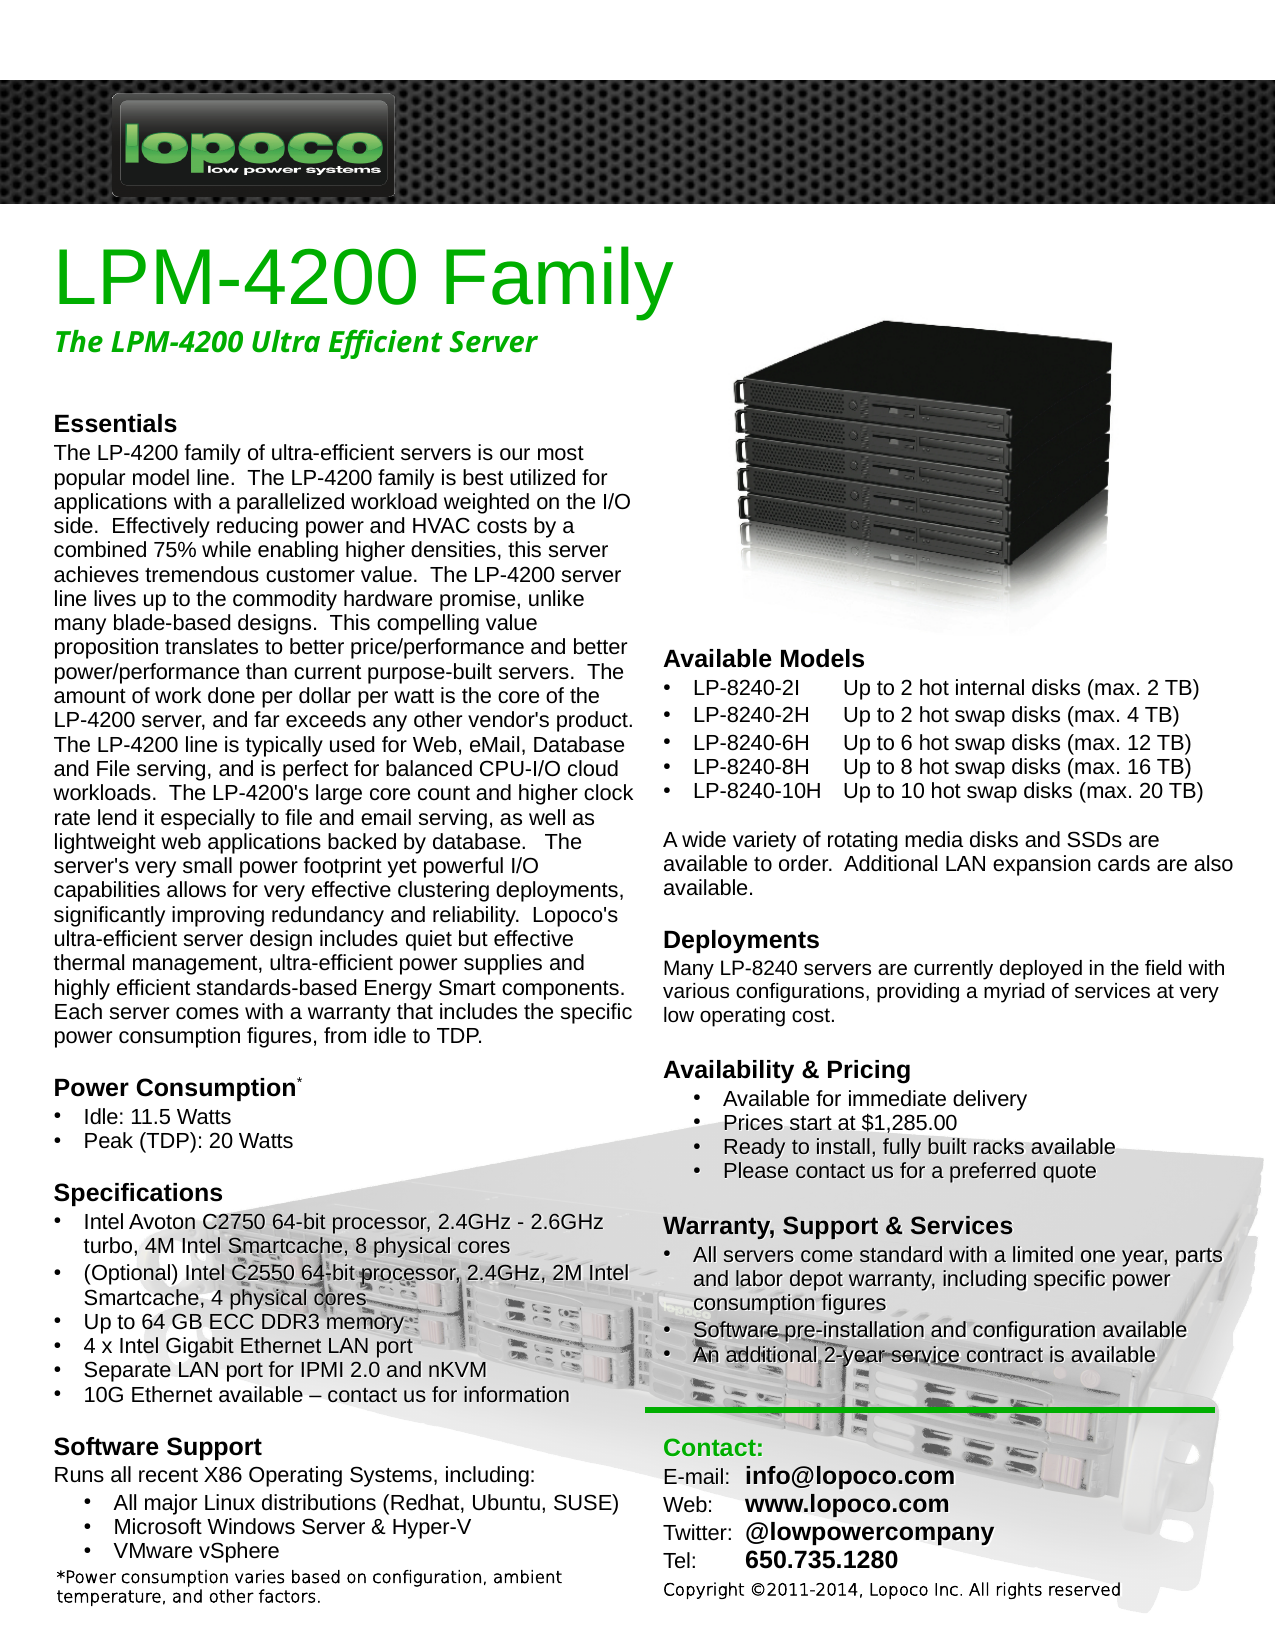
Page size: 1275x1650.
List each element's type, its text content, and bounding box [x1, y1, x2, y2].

text_box LPM-4200 Family The LPM-4200 Ultra Efficient Server [53, 232, 691, 383]
subtitle Essentials The LP-4200 family of ultra-efficient servers is our most popular model line. The LP-4200 family is best utilized for applications with a parallelized workload weighted on the I/O side. Effectively reducing power and HVAC costs by a combined 75% while enabling higher densities, this server achieves tremendous customer value. The LP-4200 server line lives up to the commodity hardware promise, unlike many blade-based designs. This compelling value proposition translates to better price/performance and better power/performance than current purpose-built servers. The amount of work done per dollar per watt is the core of the LP-4200 server, and far exceeds any other vendor's product. The LP-4200 line is typically used for Web, eMail, Database and File serving, and is perfect for balanced CPU-I/O cloud workloads. The LP-4200's large core count and higher clock rate lend it especially to file and email serving, as well as lightweight web applications backed by database. The server's very small power footprint yet powerful I/O capabilities allows for very effective clustering deployments, significantly improving redundancy and reliability. Lopoco's ultra-efficient server design includes quiet but effective thermal management, ultra-efficient power supplies and highly efficient standards-based Energy Smart components. Each server comes with a warranty that includes the specific power consumption figures, from idle to TDP. Power Consumption* Idle: 11.5 Watts Peak (TDP): 20 Watts Specifications Intel Avoton C2750 64-bit processor, 2.4GHz - 2.6GHz turbo, 4M Intel Smartcache, 8 physical cores (Optional) Intel C2550 64-bit processor, 2.4GHz, 2M Intel Smartcache, 4 physical cores Up to 64 GB ECC DDR3 memory 4 x Intel Gigabit Ethernet LAN port Separate LAN port for IPMI 2.0 and nKVM 10G Ethernet available – contact us for information Software Support Runs all recent X86 Operating Systems, including: All major Linux distributions (Redhat, Ubuntu, SUSE) Microsoft Windows Server & Hyper-V VMware vSphere [53, 410, 636, 1577]
picture [712, 299, 1140, 637]
text_box Available Models LP-8240-2I Up to 2 hot internal disks (max. 2 TB) LP-8240-2H Up to 2 hot swap disks (max. 4 TB) LP-8240-6H Up to 6 hot swap disks (max. 12 TB) LP-8240-8H Up to 8 hot swap disks (max. 16 TB) LP-8240-10H Up to 10 hot swap disks (max. 20 TB) A wide variety of rotating media disks and SSDs are available to order. Additional LAN expansion cards are also available. Deployments Many LP-8240 servers are currently deployed in the field with various configurations, providing a myriad of services at very low operating cost. Availability & Pricing Available for immediate delivery Prices start at $1,285.00 Ready to install, fully built racks available Please contact us for a preferred quote Warranty, Support & Services All servers come standard with a limited one year, parts and labor depot warranty, including specific power consumption figures Software pre-installation and configuration available An additional 2-year service contract is available [663, 645, 1246, 1350]
text_box Contact: E-mail: info@lopoco.com Web: www.lopoco.com Twitter: @lowpowercompany Tel: 650.735.1280 Copyright ©2011-2014, Lopoco Inc. All rights reserved [663, 1350, 1246, 1606]
text_box *Power consumption varies based on configuration, ambient temperature, and other factors. [41, 1560, 631, 1615]
picture [0, 80, 1275, 204]
picture [135, 1121, 1264, 1621]
